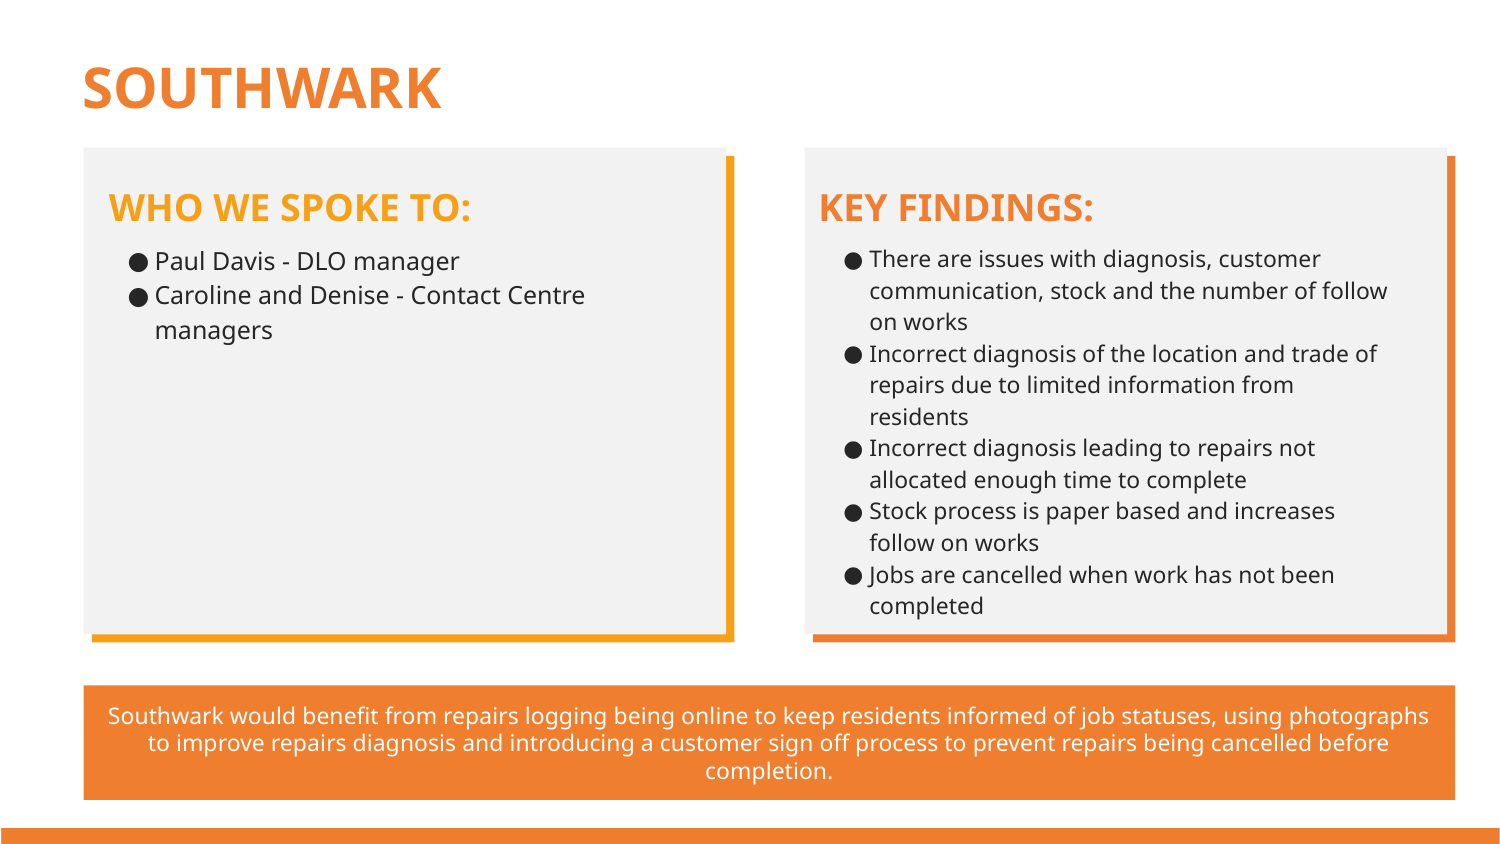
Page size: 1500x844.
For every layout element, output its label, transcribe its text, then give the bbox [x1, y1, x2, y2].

text_box There are issues with diagnosis, customer communication, stock and the number of follow on works Incorrect diagnosis of the location and trade of repairs due to limited information from residents Incorrect diagnosis leading to repairs not allocated enough time to complete Stock process is paper based and increases follow on works Jobs are cancelled when work has not been completed [828, 243, 1411, 621]
text_box WHO WE SPOKE TO: [103, 169, 670, 228]
text_box [804, 147, 1456, 643]
text_box KEY FINDINGS: [812, 169, 1469, 243]
text_box [83, 147, 735, 643]
text_box Paul Davis - DLO manager Caroline and Denise - Contact Centre managers [114, 235, 649, 365]
text_box Southwark would benefit from repairs logging being online to keep residents informed of job statuses, using photographs to improve repairs diagnosis and introducing a customer sign off process to prevent repairs being cancelled before completion. [83, 685, 1456, 800]
picture [0, 828, 1500, 844]
text_box SOUTHWARK [71, 46, 722, 135]
